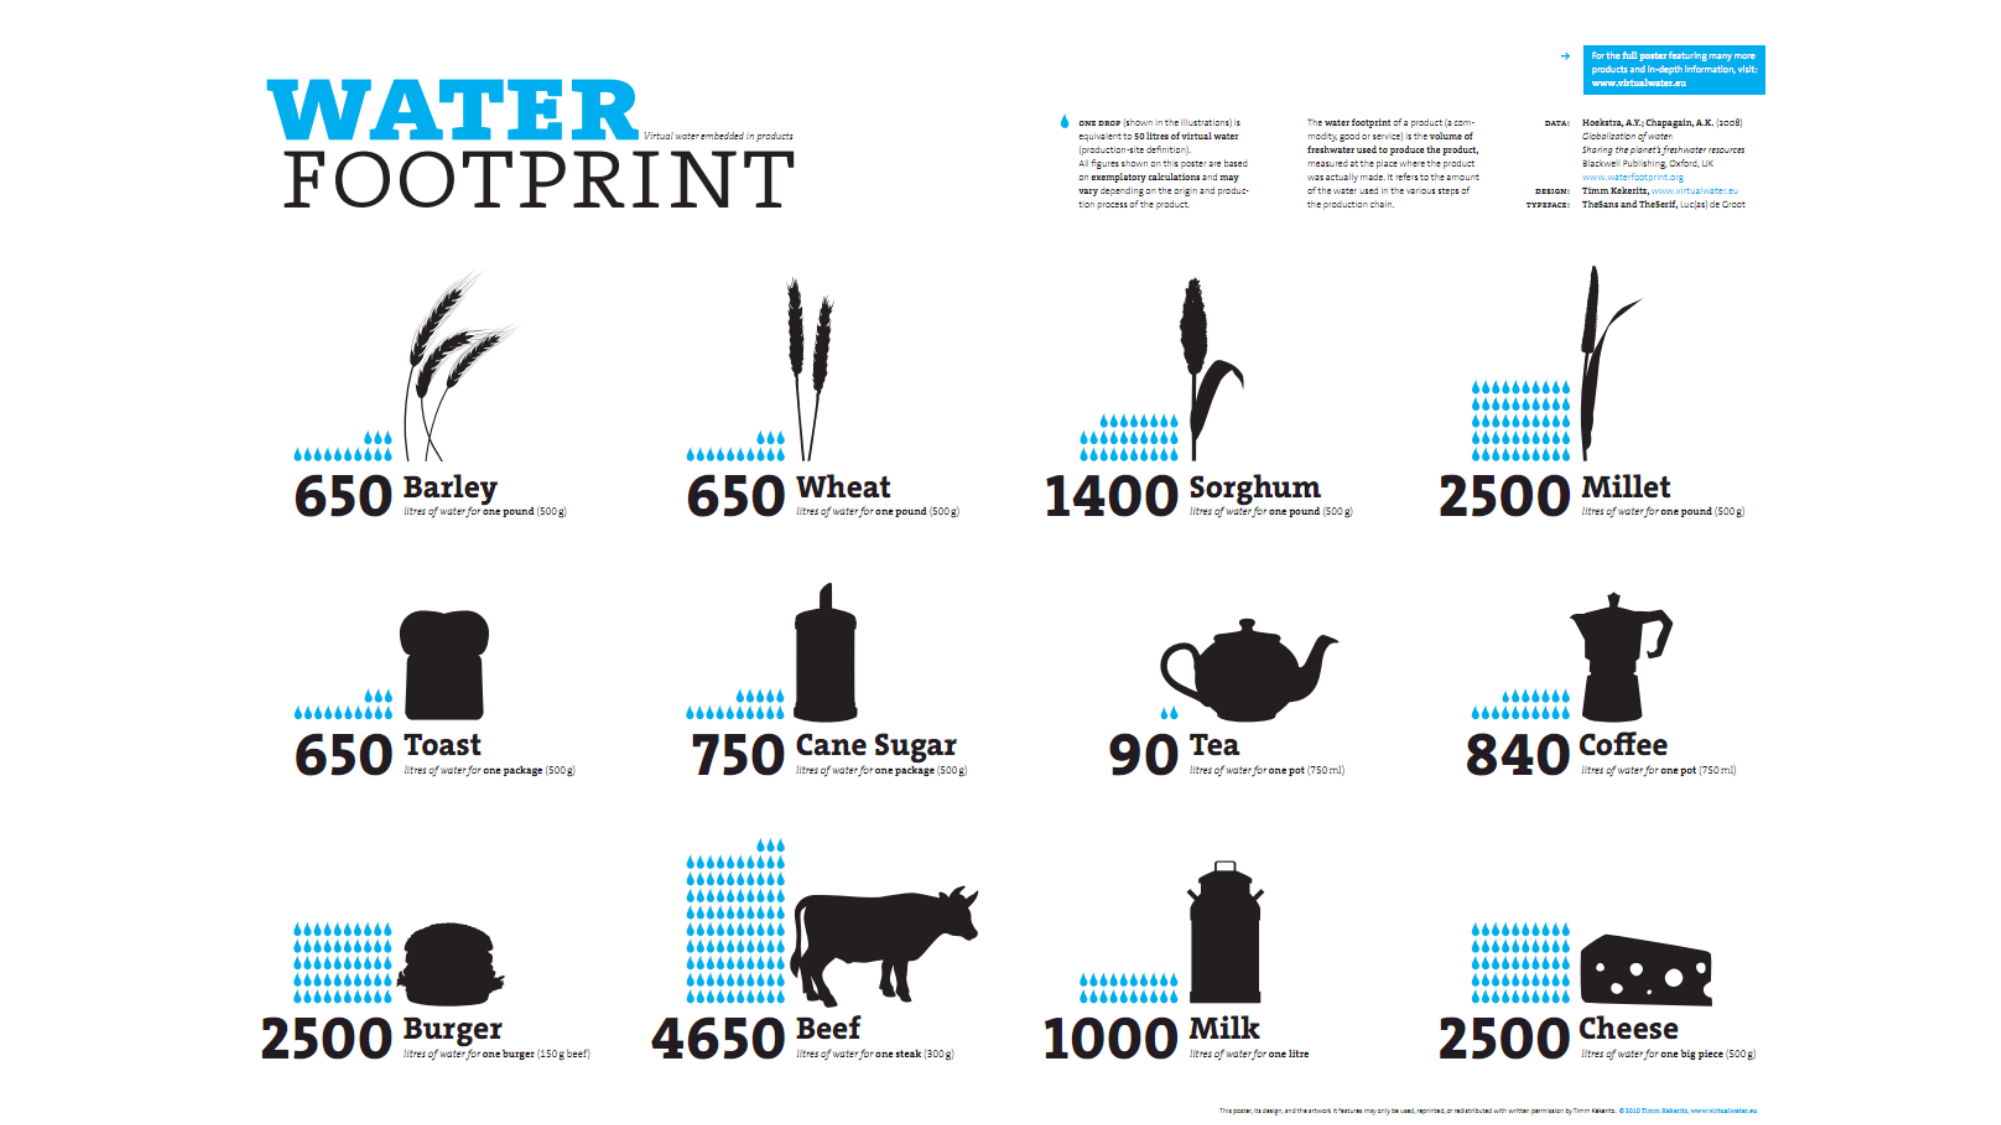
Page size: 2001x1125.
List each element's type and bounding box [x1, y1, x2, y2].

picture [208, 2, 1799, 1125]
